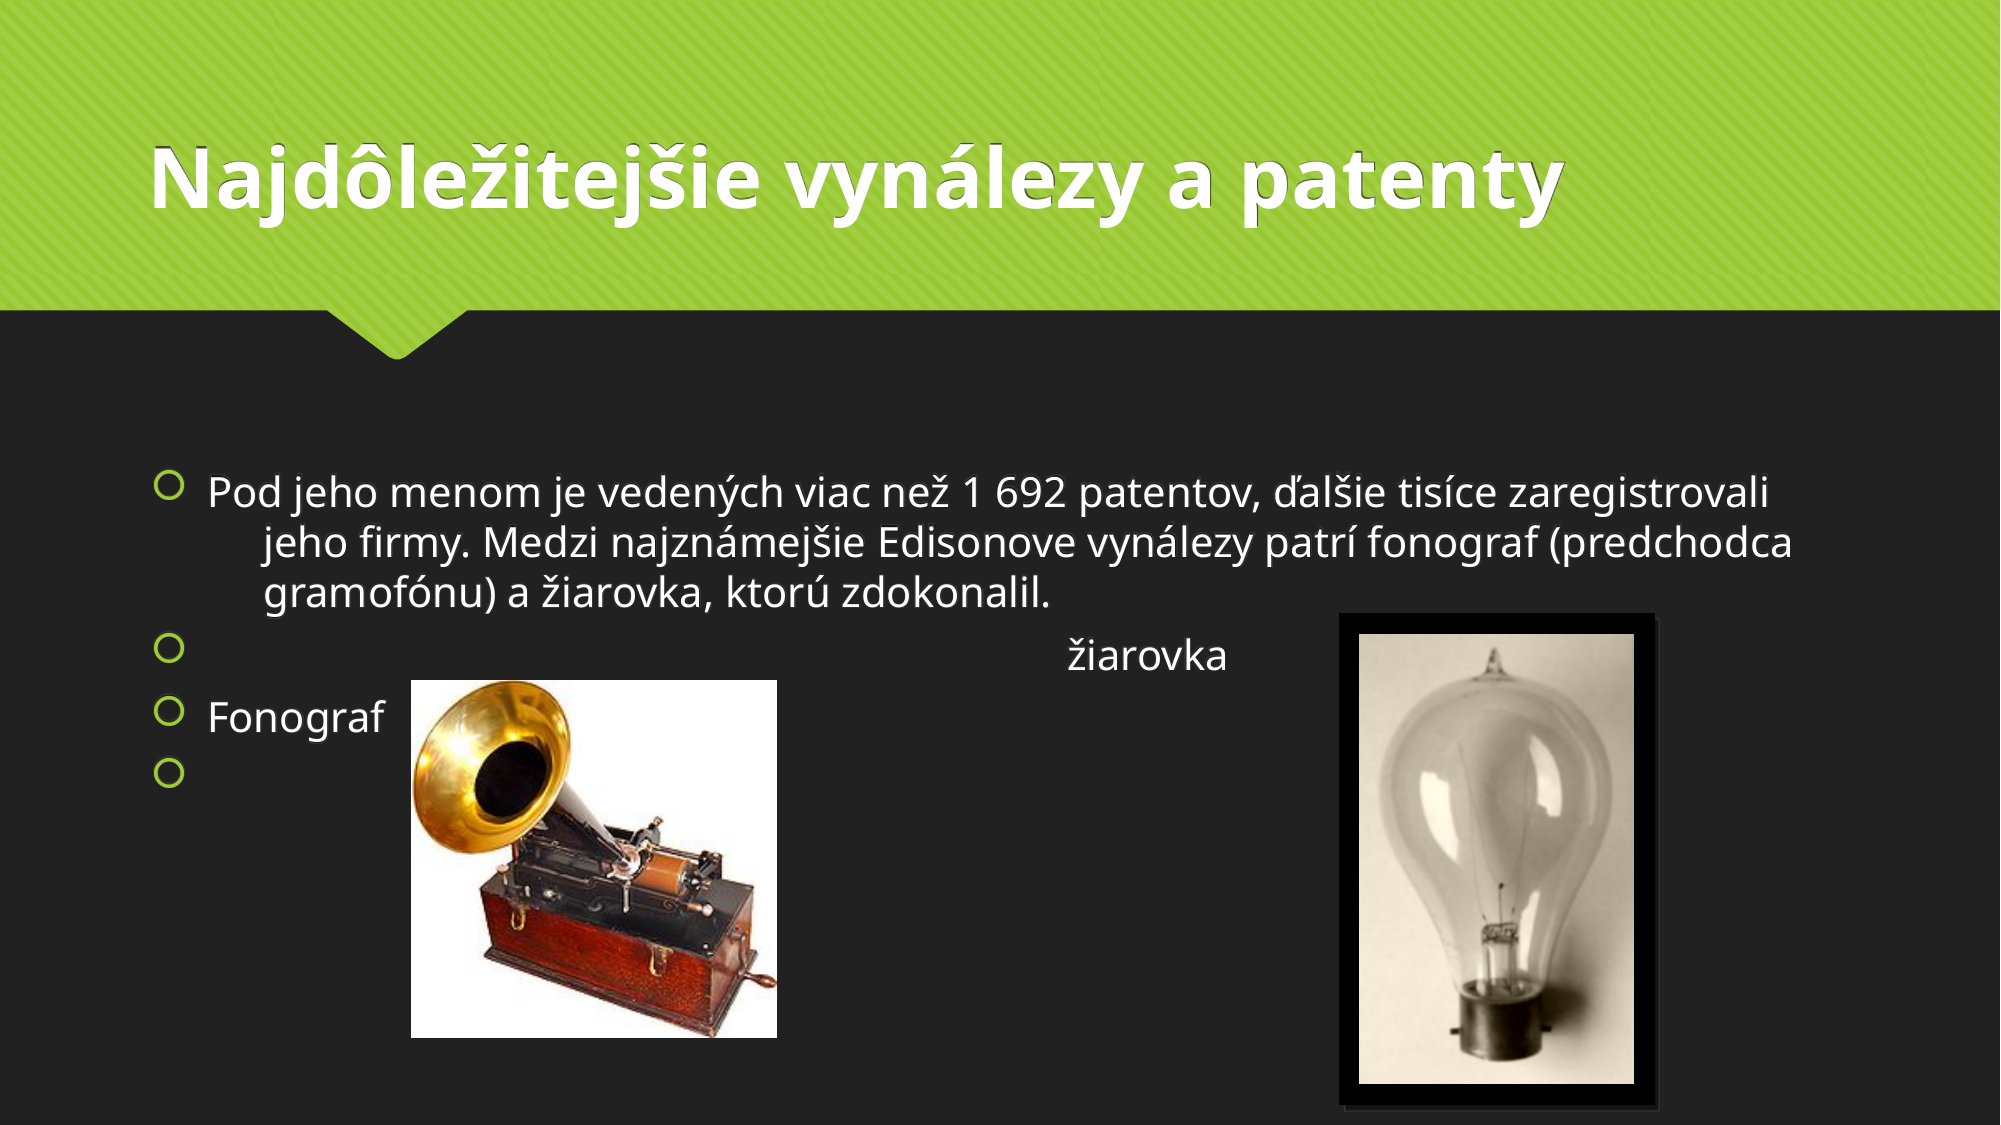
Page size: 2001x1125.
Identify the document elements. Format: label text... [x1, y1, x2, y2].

picture [1359, 633, 1634, 1085]
picture [411, 680, 777, 1038]
list Pod jeho menom je vedených viac než 1 692 patentov, ďalšie tisíce zaregistrovali jeho firmy. Medzi najznámejšie Edisonove vynálezy patrí fonograf (predchodca gramofónu) a žiarovka, ktorú zdokonalil. žiarovka Fonograf [135, 336, 1868, 934]
title Najdôležitejšie vynálezy a patenty [132, 73, 1868, 233]
